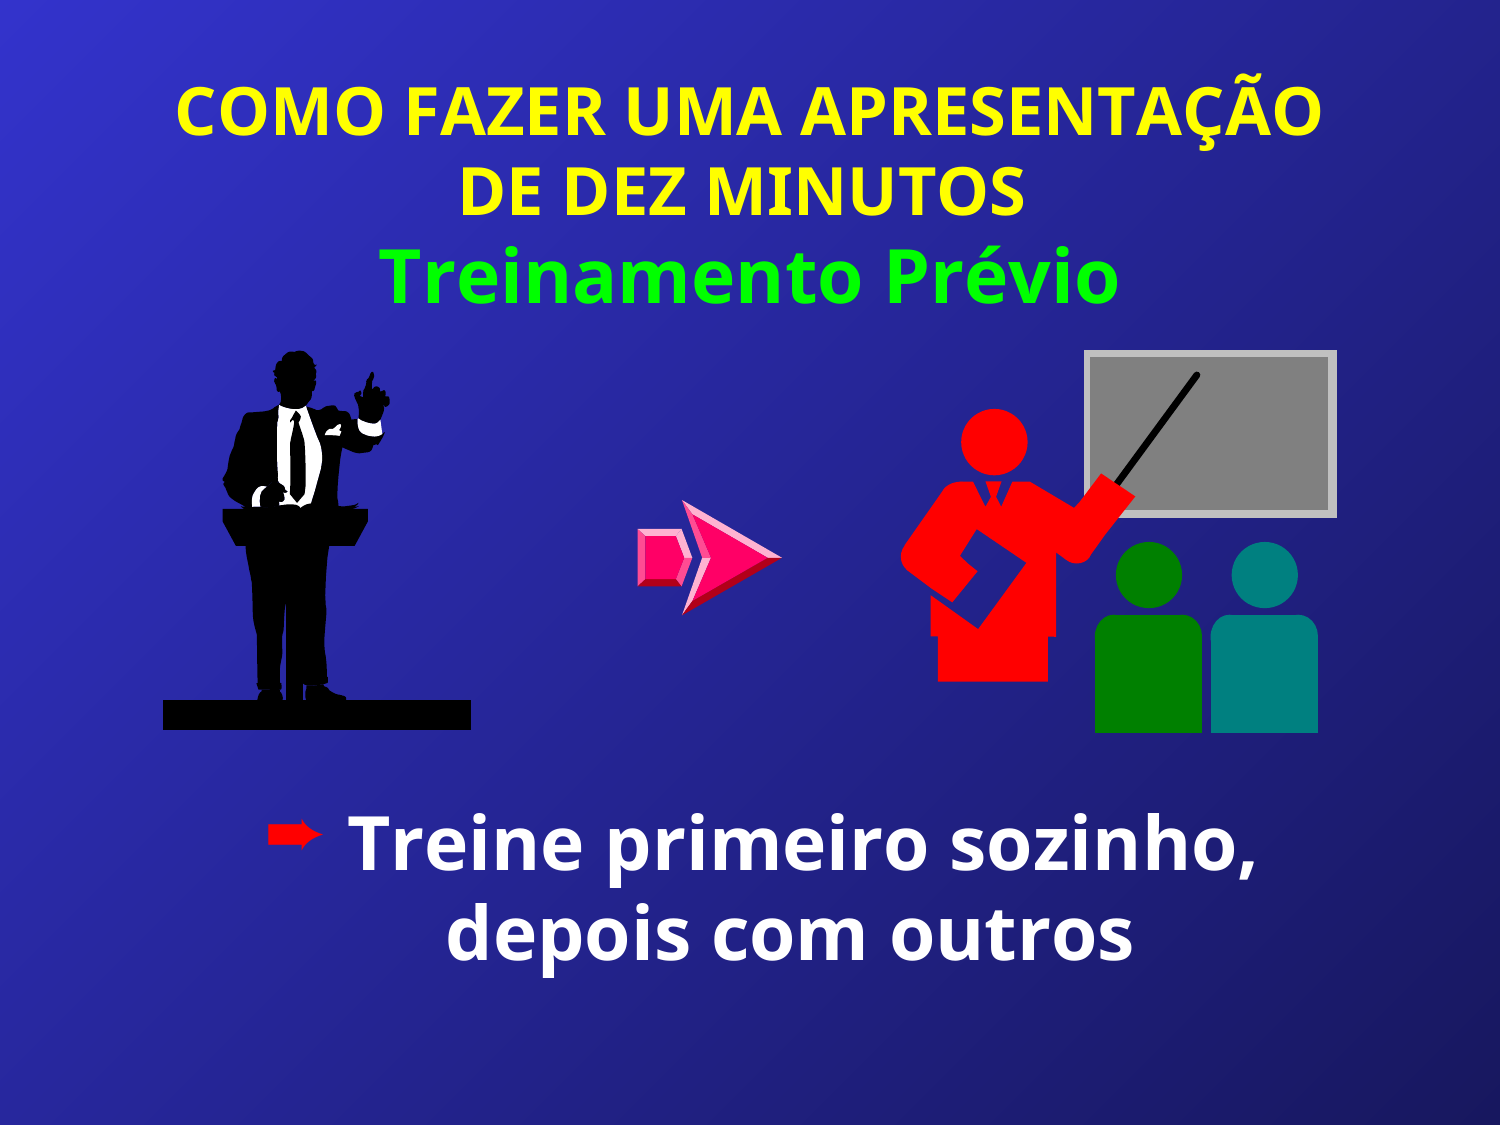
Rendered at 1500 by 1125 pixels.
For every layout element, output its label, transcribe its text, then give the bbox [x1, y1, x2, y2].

picture [900, 350, 1338, 733]
title COMO FAZER UMA APRESENTAÇÃO DE DEZ MINUTOS Treinamento Prévio [112, 61, 1388, 327]
list Treine primeiro sozinho, depois com outros [125, 787, 1401, 1125]
picture [637, 500, 783, 616]
picture [162, 350, 471, 730]
